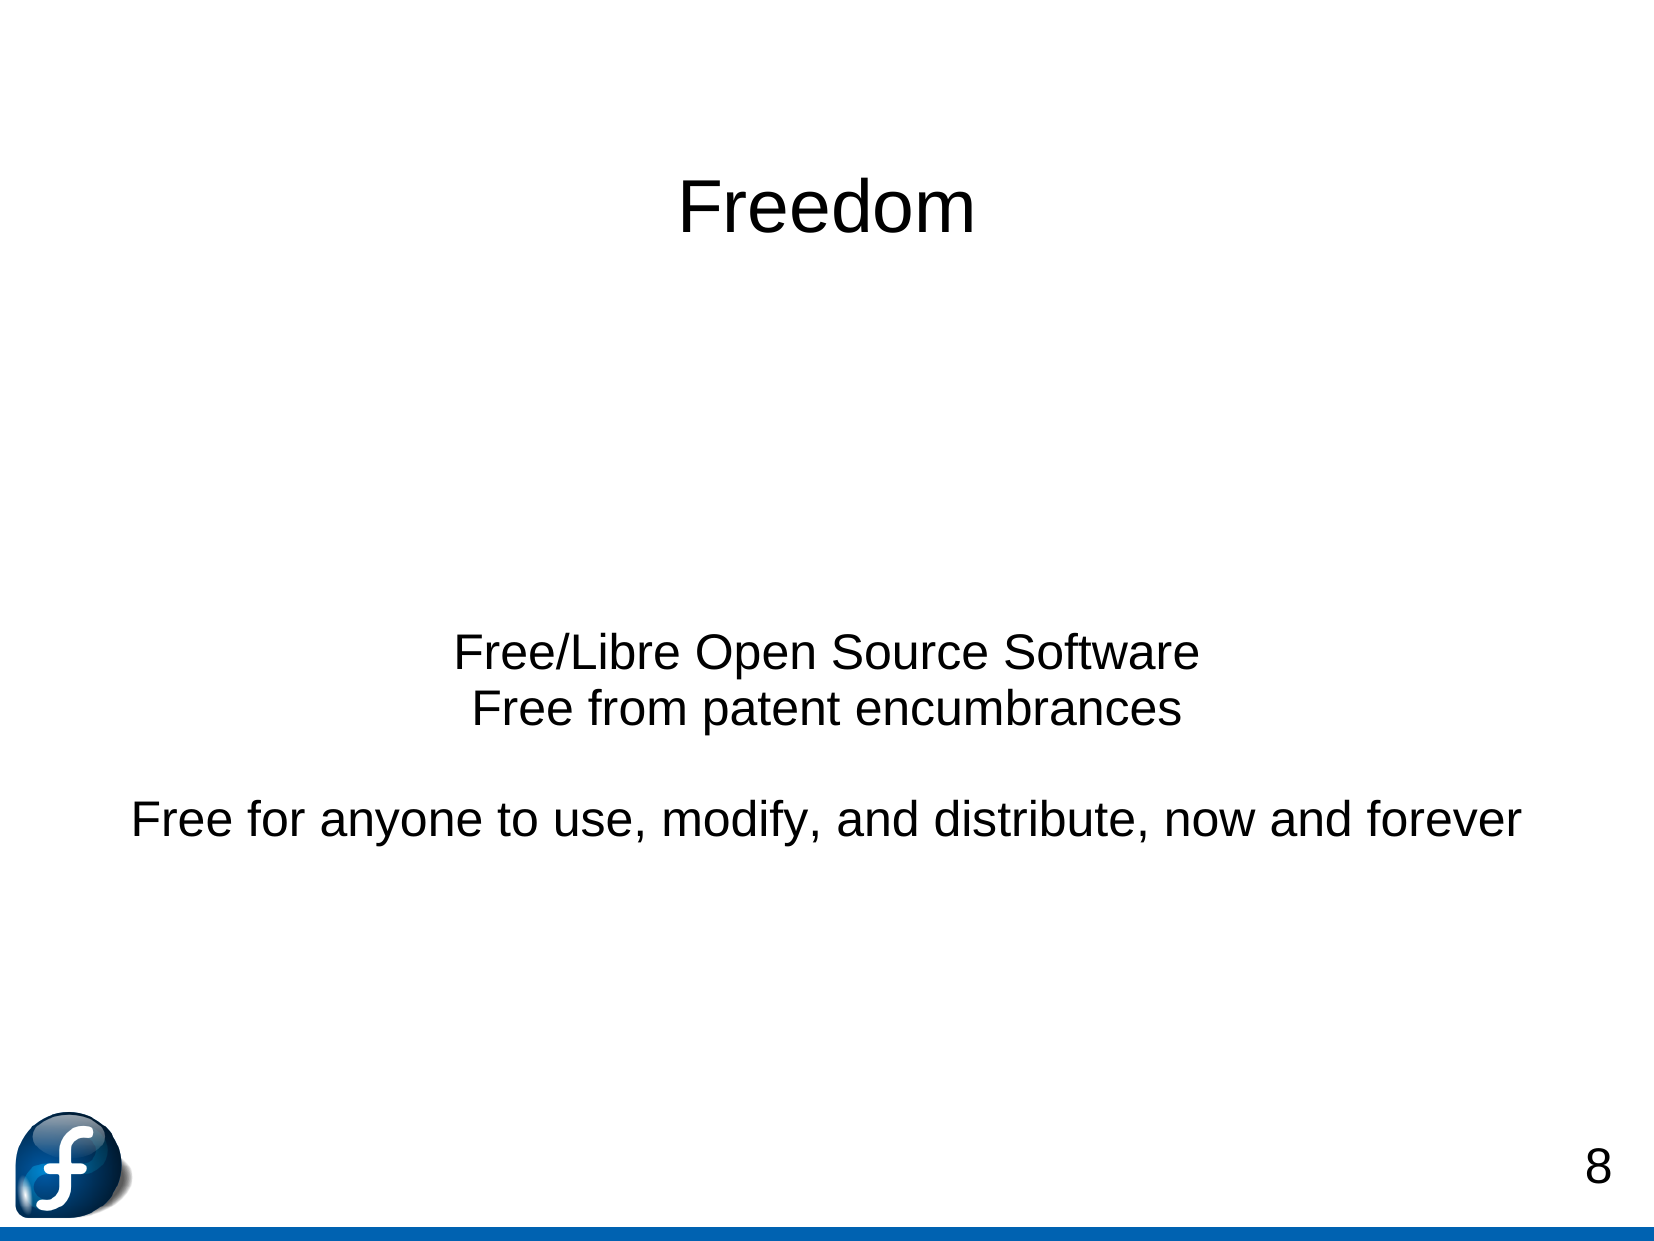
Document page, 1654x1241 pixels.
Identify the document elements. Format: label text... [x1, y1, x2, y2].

picture [11, 1105, 133, 1227]
title Freedom [121, 102, 1533, 311]
text_box <number> [1384, 1137, 1613, 1201]
subtitle Free/Libre Open Source Software Free from patent encumbrances Free for anyone to use, modify, and distribute, now and forever [121, 344, 1533, 1127]
